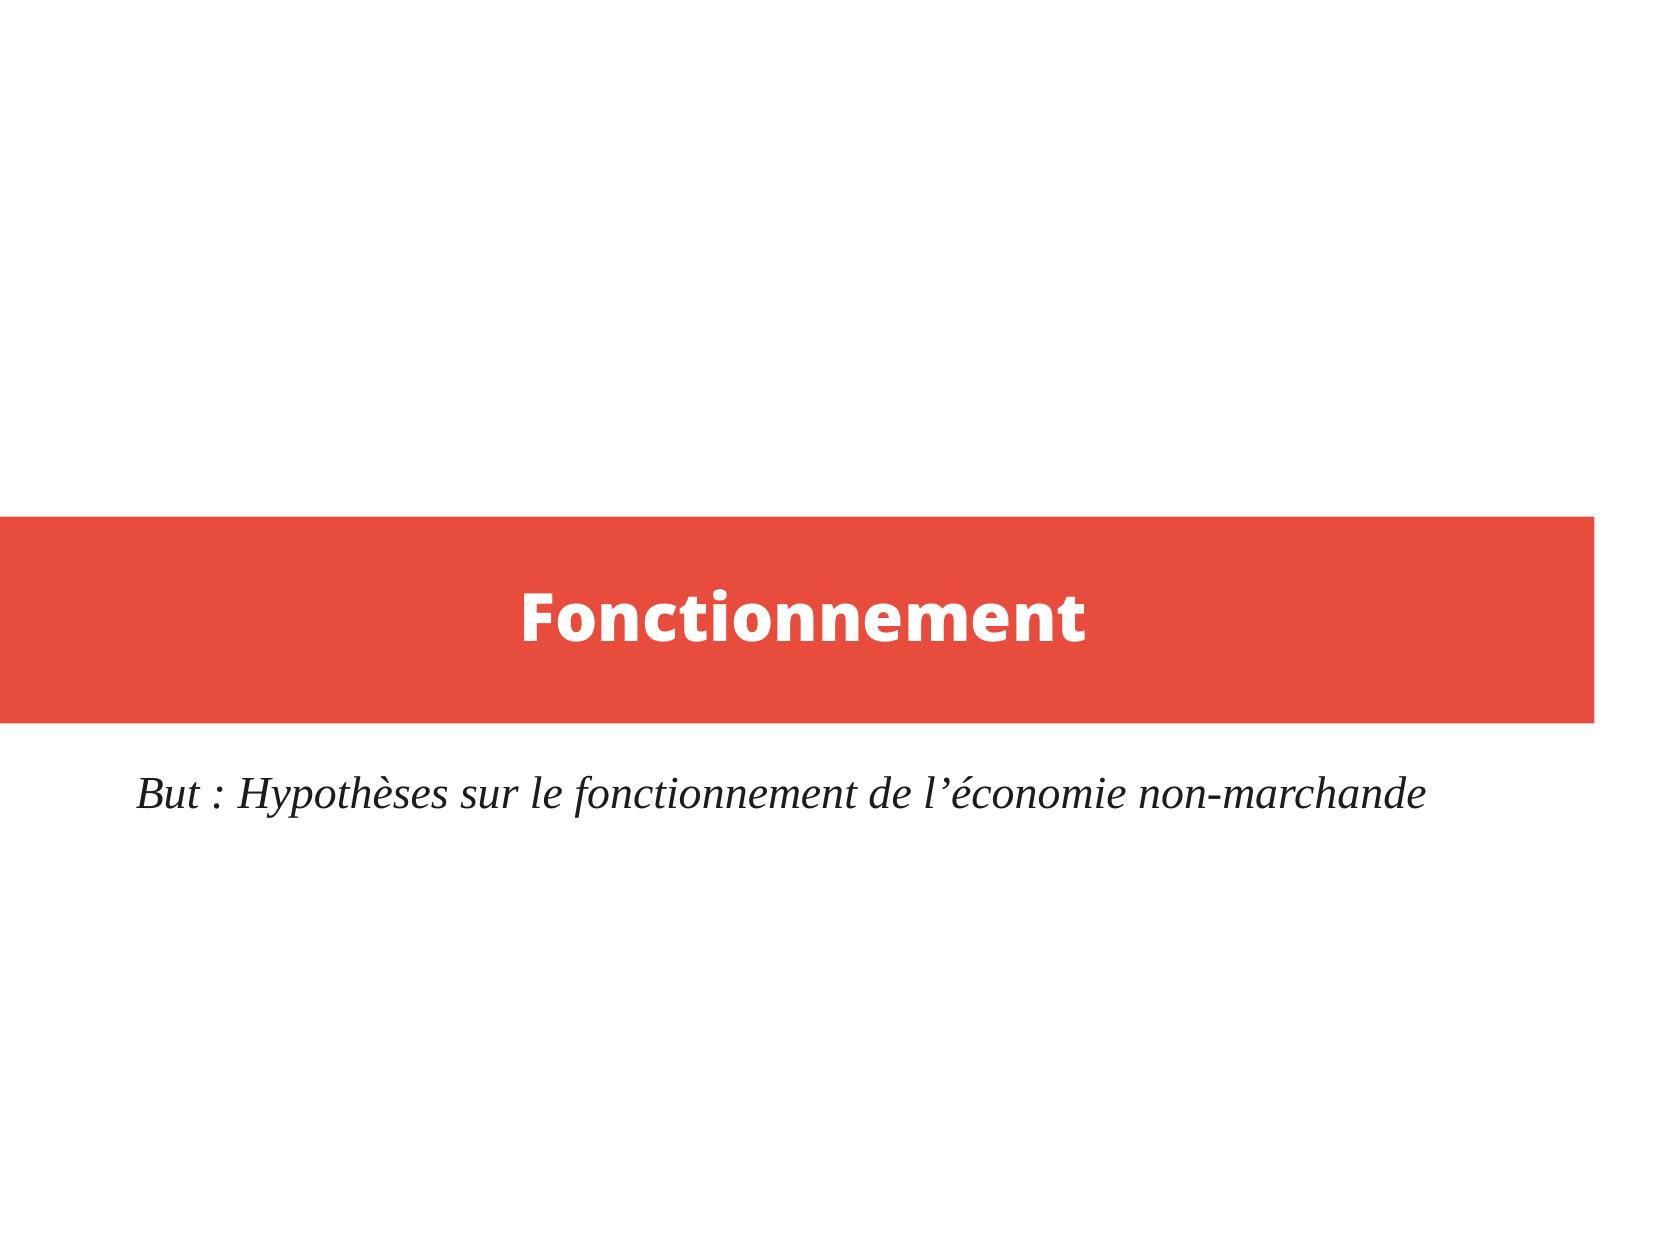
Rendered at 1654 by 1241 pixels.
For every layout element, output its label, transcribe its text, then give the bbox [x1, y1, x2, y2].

title Fonctionnement [519, 566, 1193, 662]
list But : Hypothèses sur le fonctionnement de l’économie non-marchande [88, 767, 1595, 1182]
